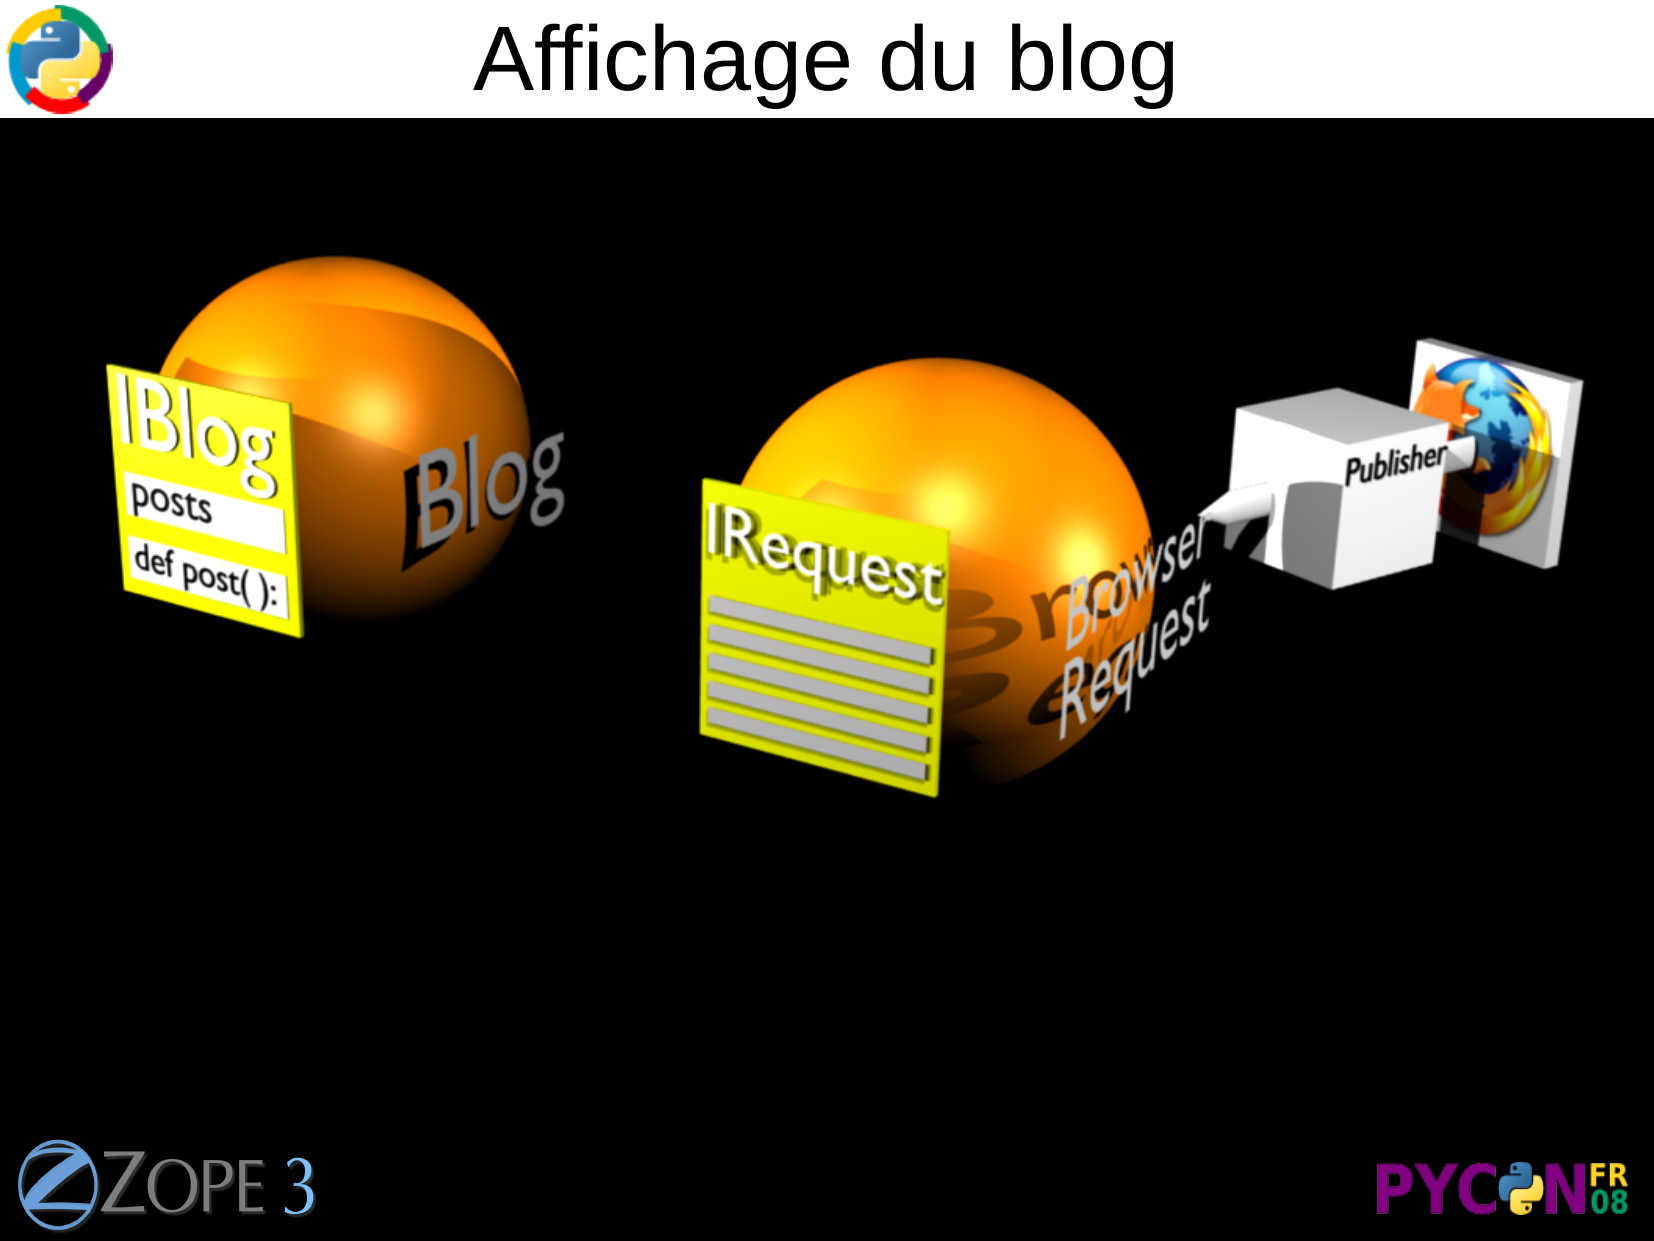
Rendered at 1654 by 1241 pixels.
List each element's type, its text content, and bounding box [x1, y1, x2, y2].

picture [6, 5, 82, 114]
title Affichage du blog [82, 0, 1571, 119]
picture [1377, 1162, 1628, 1215]
picture [52, 134, 1616, 1072]
